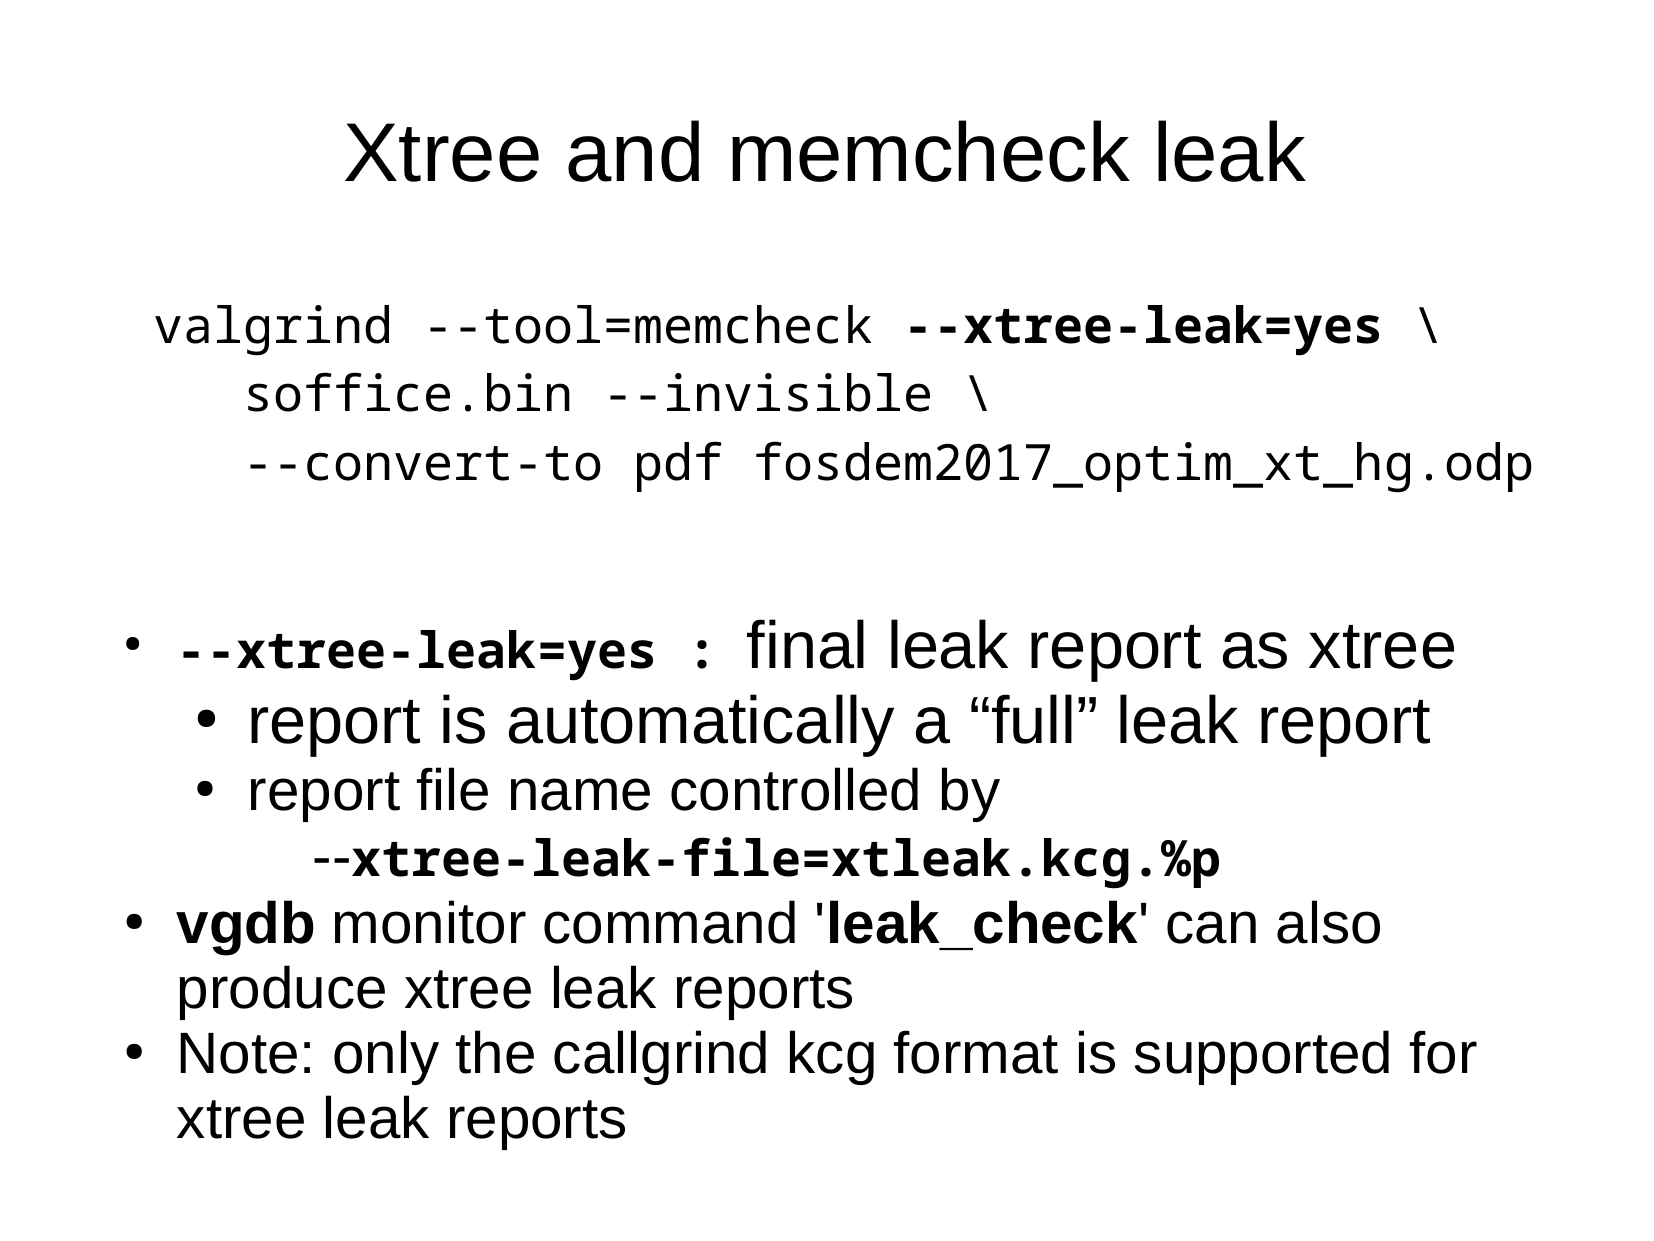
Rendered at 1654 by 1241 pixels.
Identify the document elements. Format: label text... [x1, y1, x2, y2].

text_box --xtree-leak=yes : final leak report as xtree report is automatically a “full” leak report report file name controlled by --xtree-leak-file=xtleak.kcg.%p vgdb monitor command 'leak_check' can also produce xtree leak reports Note: only the callgrind kcg format is supported for xtree leak reports [91, 600, 1507, 1160]
title Xtree and memcheck leak [15, 49, 1636, 257]
list valgrind --tool=memcheck --xtree-leak=yes \ soffice.bin --invisible \ --convert-to pdf fosdem2017_optim_xt_hg.odp [82, 290, 1571, 1186]
